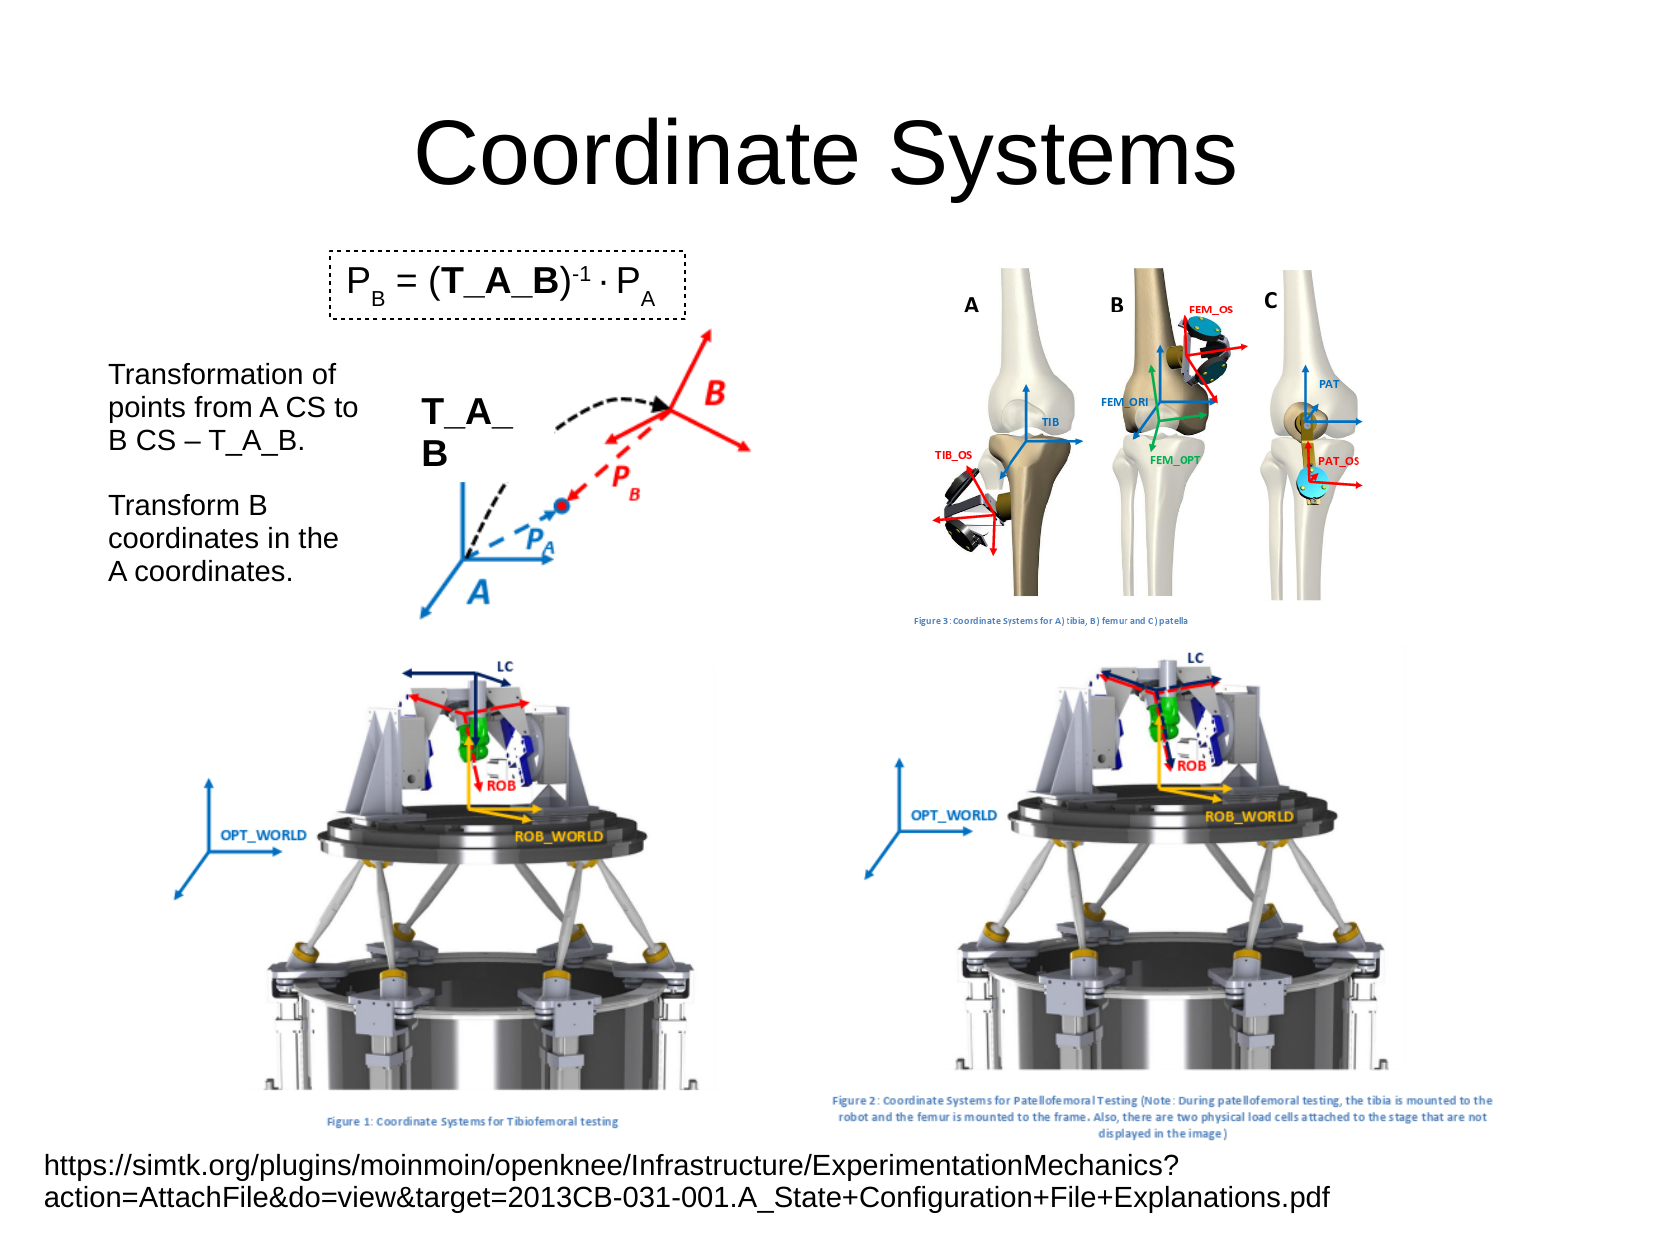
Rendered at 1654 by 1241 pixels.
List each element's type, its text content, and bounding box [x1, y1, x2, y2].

picture [142, 248, 1527, 1141]
text_box Transformation of points from A CS to B CS – T_A_B. Transform B coordinates in the A coordinates. [91, 349, 380, 597]
title Coordinate Systems [82, 49, 1571, 257]
text_box PB = (T_A_B)-1 · PA [330, 251, 686, 320]
text_box T_A_B [406, 383, 554, 441]
text_box https://simtk.org/plugins/moinmoin/openknee/Infrastructure/ExperimentationMechanics?action=AttachFile&do=view&target=2013CB-031-001.A_State+Configuration+File+Explanations.pdf [28, 1141, 1614, 1222]
